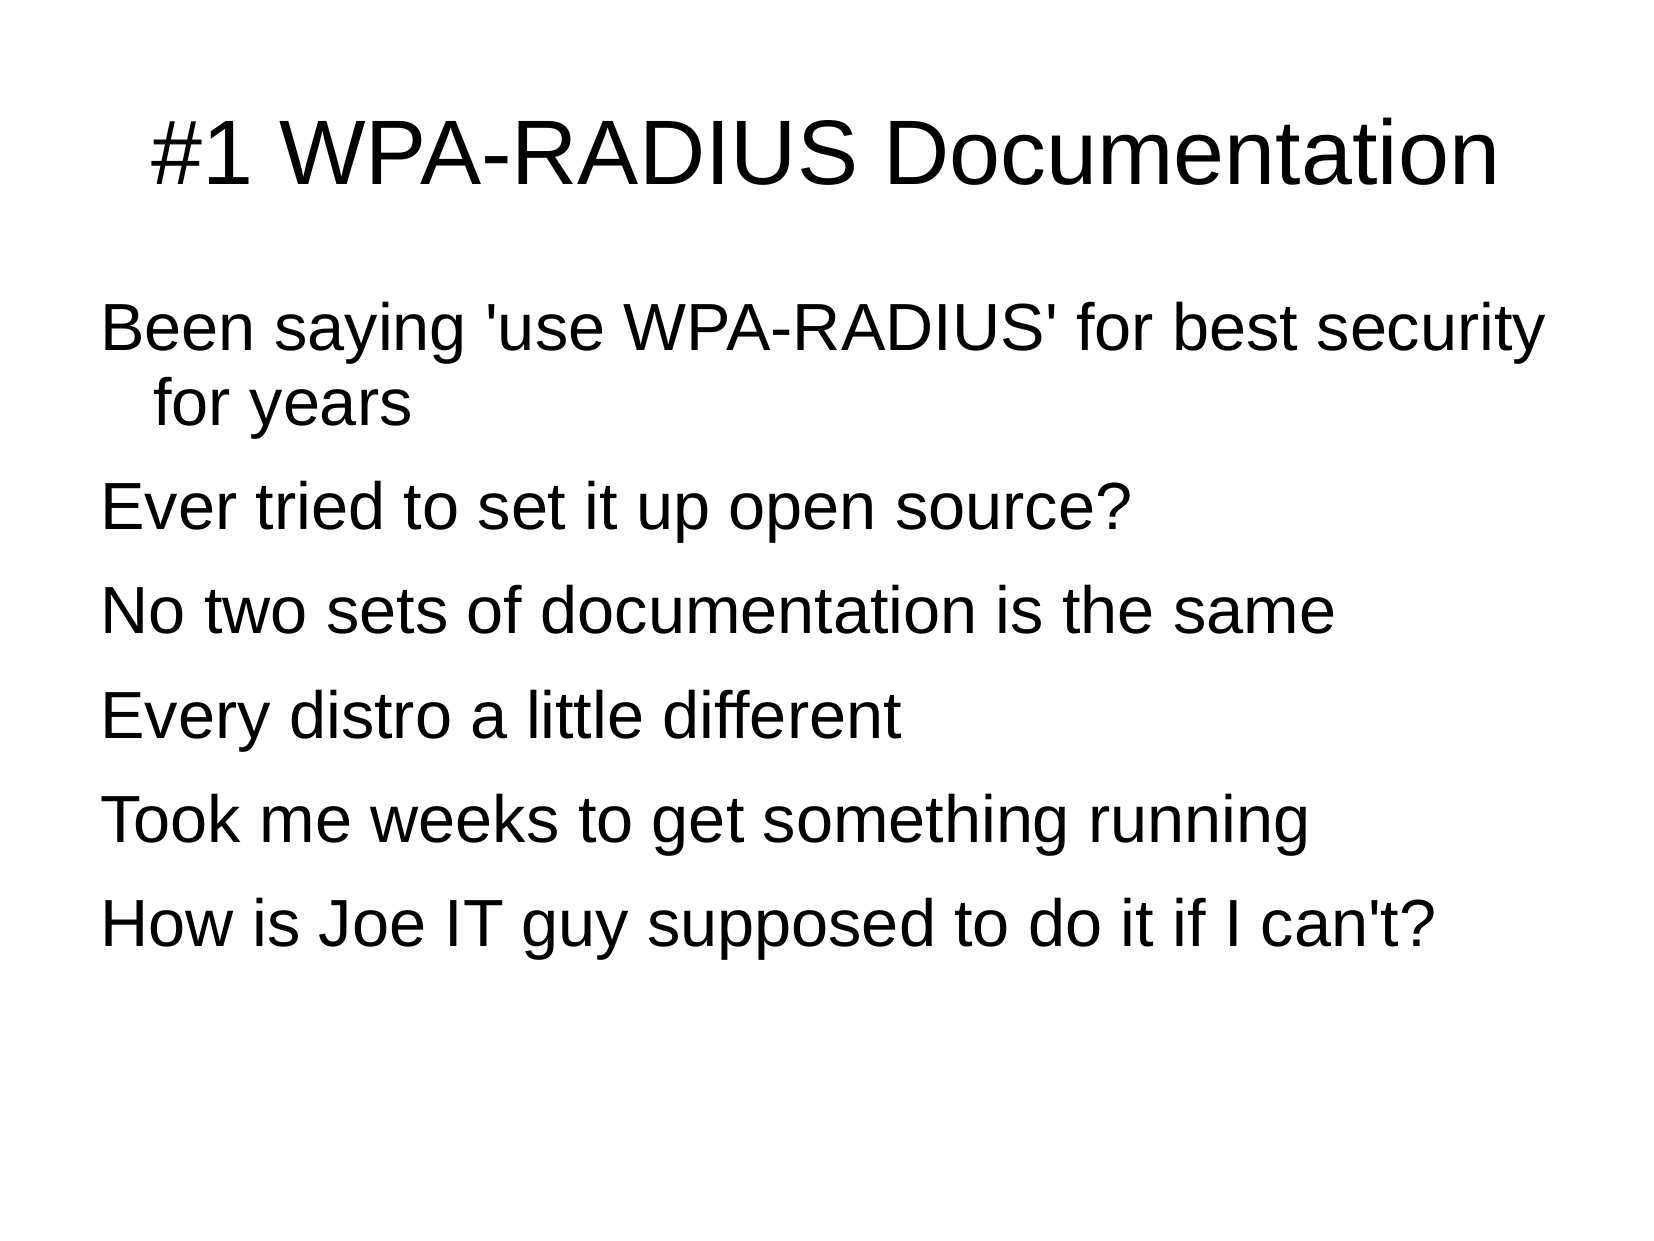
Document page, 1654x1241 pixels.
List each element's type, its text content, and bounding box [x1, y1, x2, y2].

title #1 WPA-RADIUS Documentation [82, 56, 1571, 250]
list Been saying 'use WPA-RADIUS' for best security for years Ever tried to set it up open source? No two sets of documentation is the same Every distro a little different Took me weeks to get something running How is Joe IT guy supposed to do it if I can't? [82, 290, 1571, 1094]
